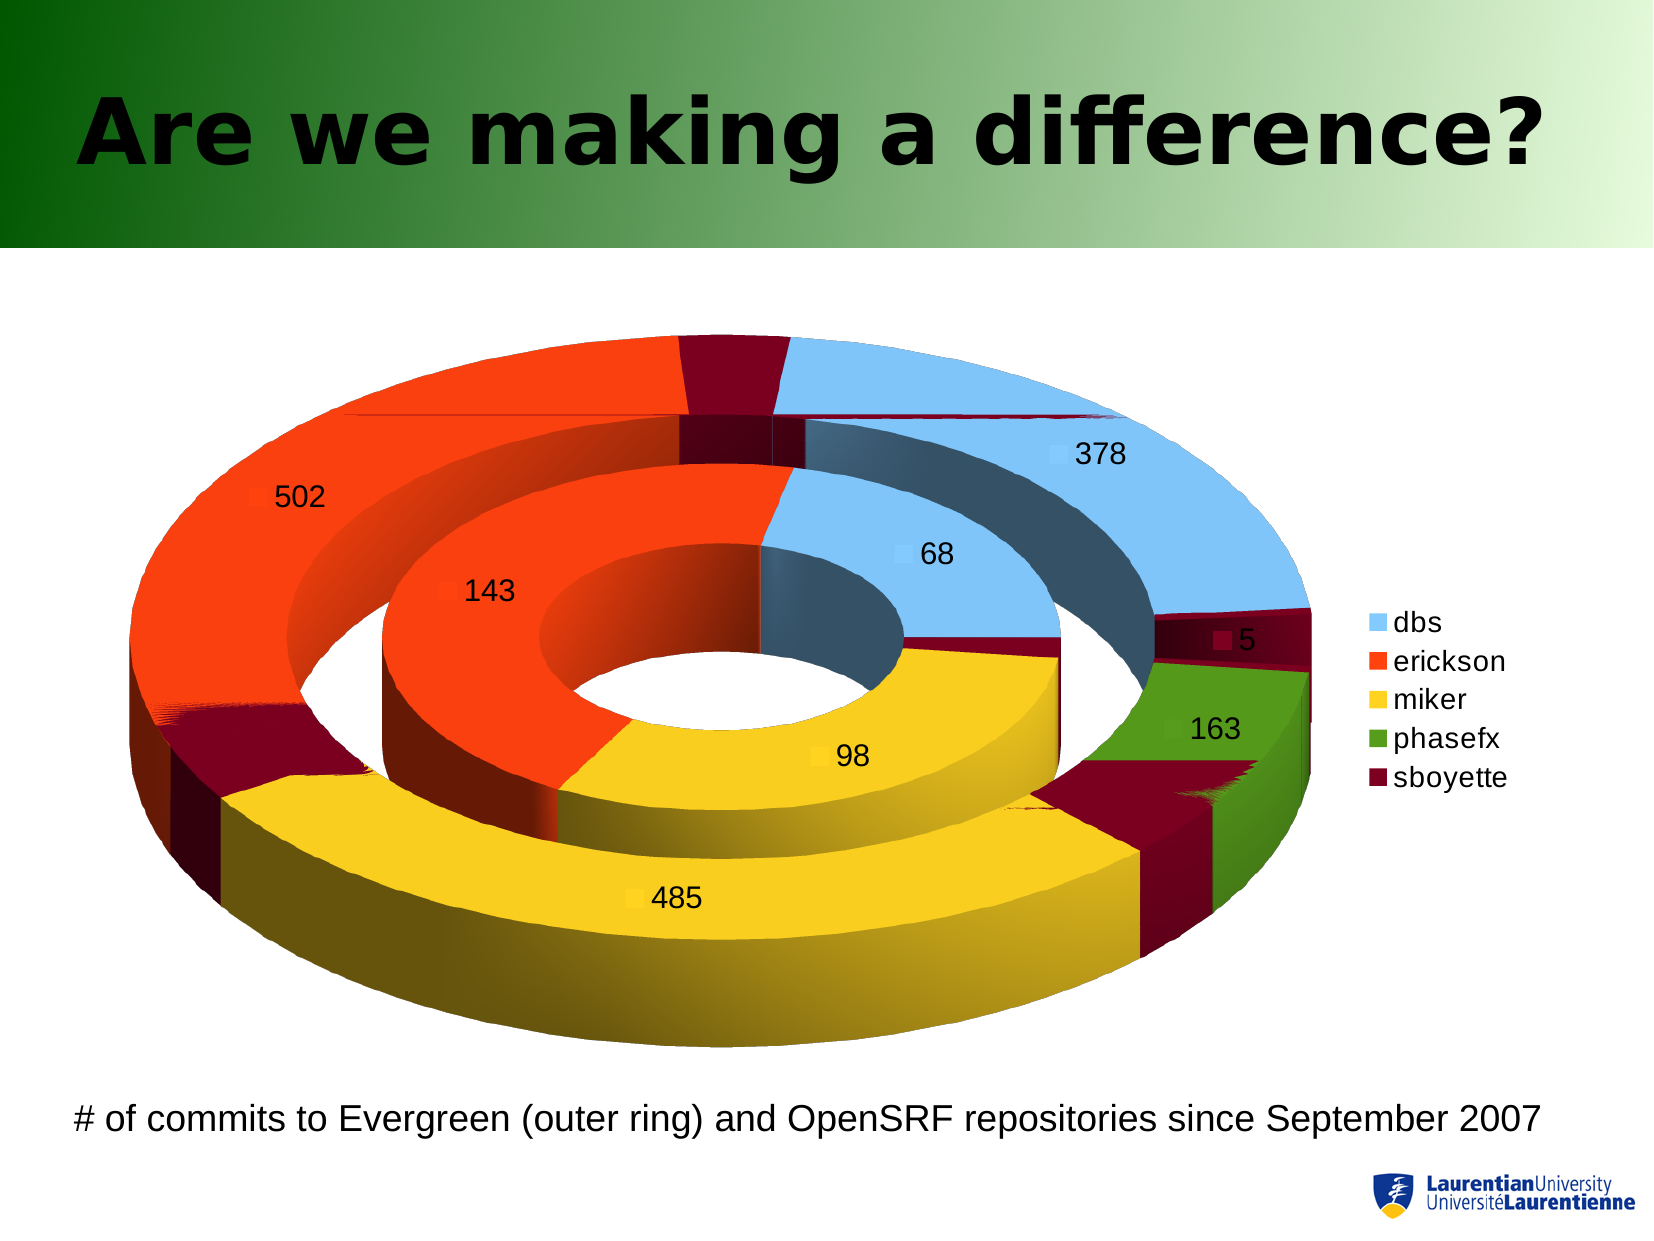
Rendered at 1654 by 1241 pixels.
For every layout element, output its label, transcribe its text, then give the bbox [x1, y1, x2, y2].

picture [0, 0, 1654, 248]
text_box # of commits to Evergreen (outer ring) and OpenSRF repositories since September 2007 [59, 1090, 1595, 1152]
title Are we making a difference? [76, 29, 1565, 237]
picture [1353, 1153, 1654, 1238]
chart [82, 290, 1571, 1090]
